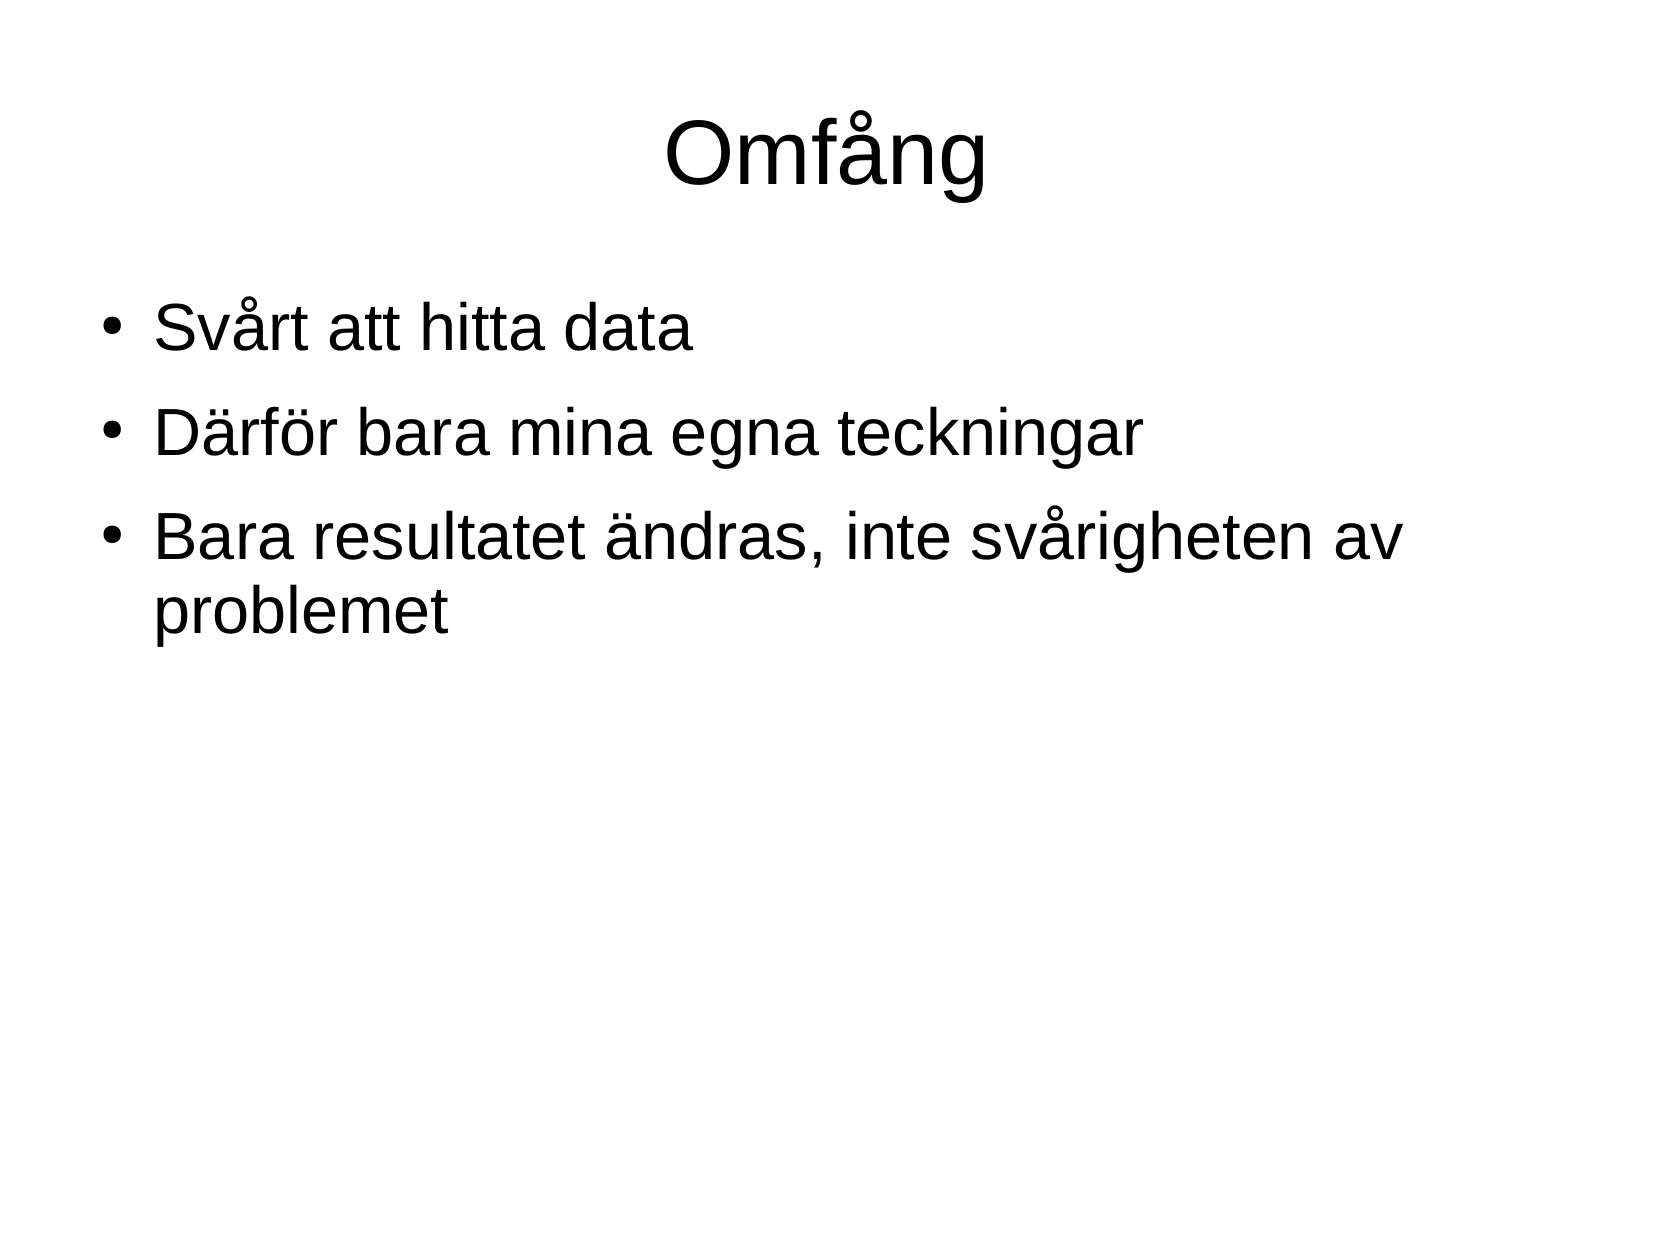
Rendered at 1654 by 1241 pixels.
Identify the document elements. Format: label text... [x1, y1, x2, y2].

title Omfång [82, 49, 1571, 257]
list Svårt att hitta data Därför bara mina egna teckningar Bara resultatet ändras, inte svårigheten av problemet [82, 290, 1571, 1010]
